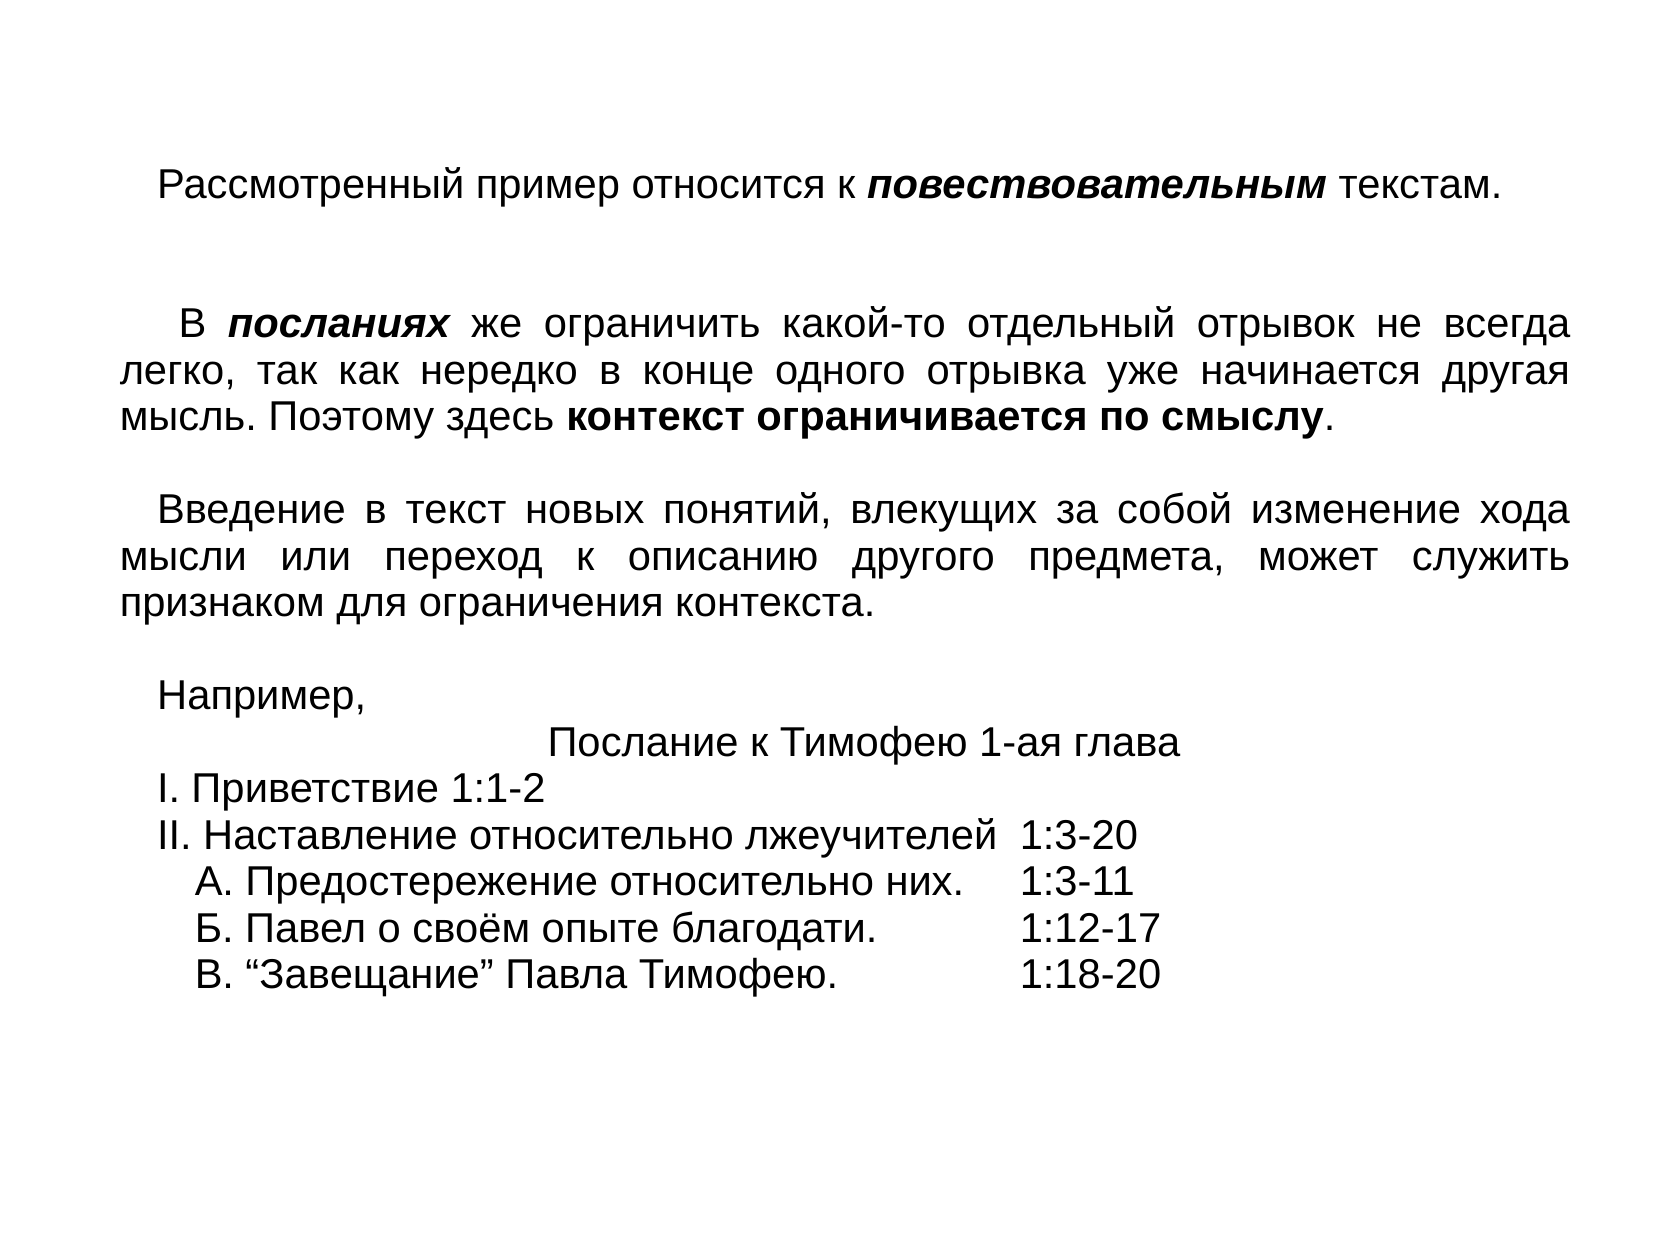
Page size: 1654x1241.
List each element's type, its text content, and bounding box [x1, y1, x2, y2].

subtitle Рассмотренный пример относится к повествовательным текстам. В посланиях же ограничить какой-то отдельный отрывок не всегда легко, так как нередко в конце одного отрывка уже начинается другая мысль. Поэтому здесь контекст ограничивается по смыслу. Введение в текст новых понятий, влекущих за собой изменение хода мысли или переход к описанию другого предмета, может служить признаком для ограничения контекста. Например, Послание к Тимофею 1-ая глава I. Приветствие 1:1-2 II. Наставление относительно лжеучителей 1:3-20 А. Предостережение относительно них. 1:3-11 Б. Павел о своём опыте благодати. 1:12-17 В. “Завещание” Павла Тимофею. 1:18-20 [82, 49, 1571, 1109]
